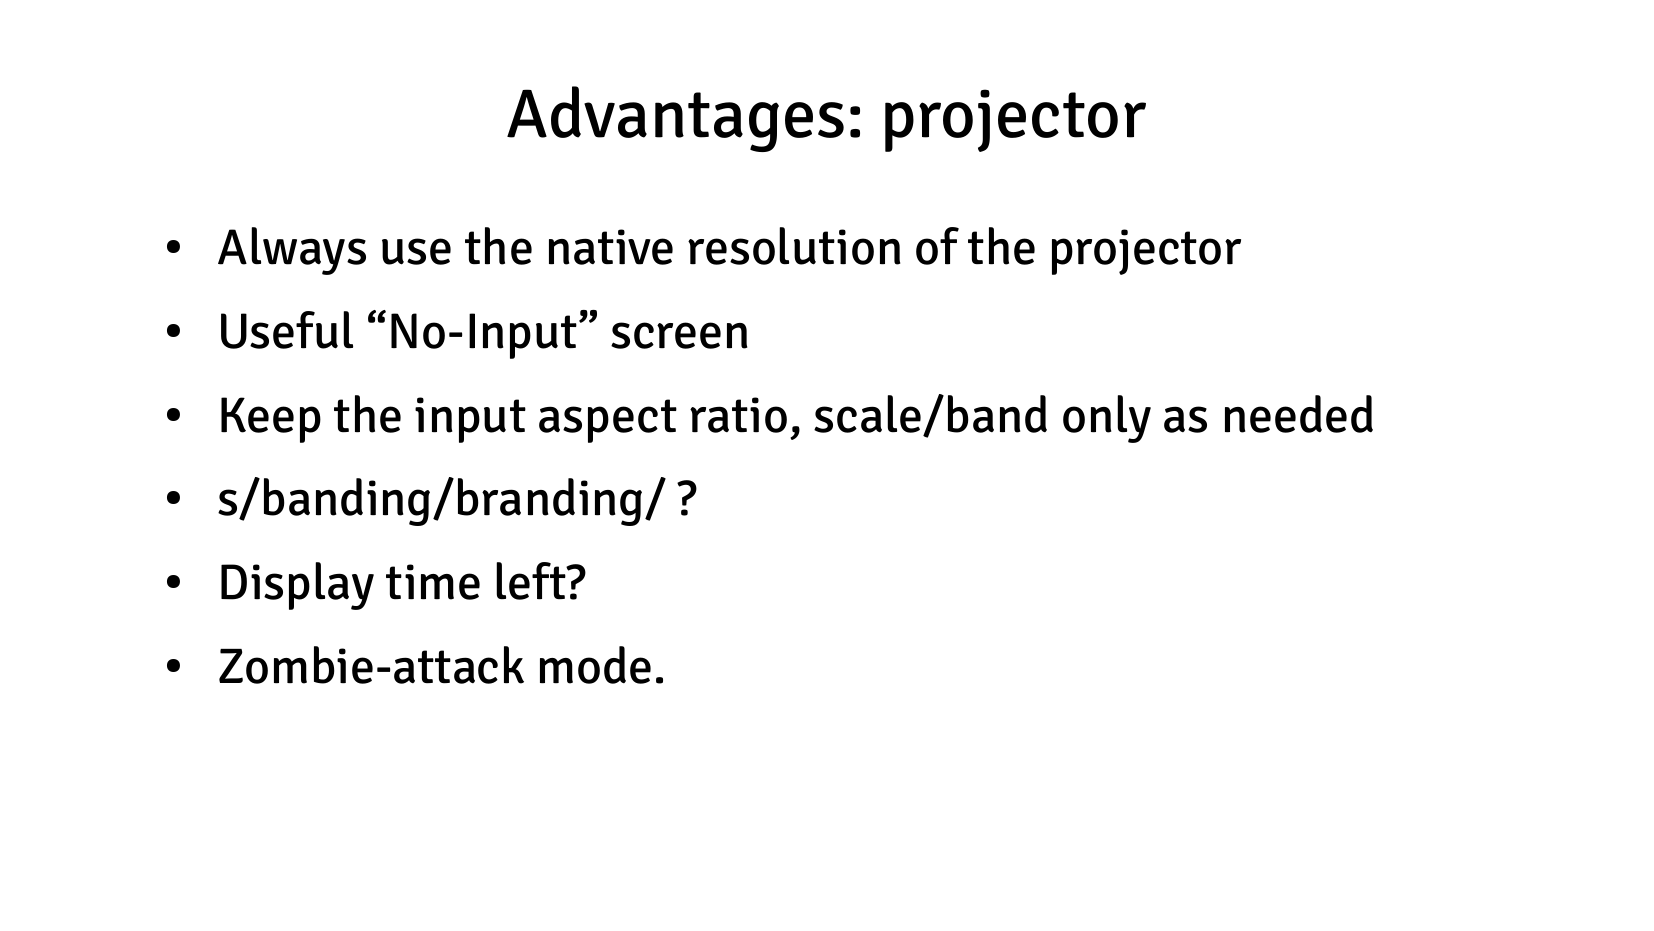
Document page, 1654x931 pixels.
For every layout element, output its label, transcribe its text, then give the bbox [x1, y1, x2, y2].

title Advantages: projector [82, 37, 1571, 193]
list Always use the native resolution of the projector Useful “No-Input” screen Keep the input aspect ratio, scale/band only as needed s/banding/branding/ ? Display time left? Zombie-attack mode. [146, 217, 1636, 758]
